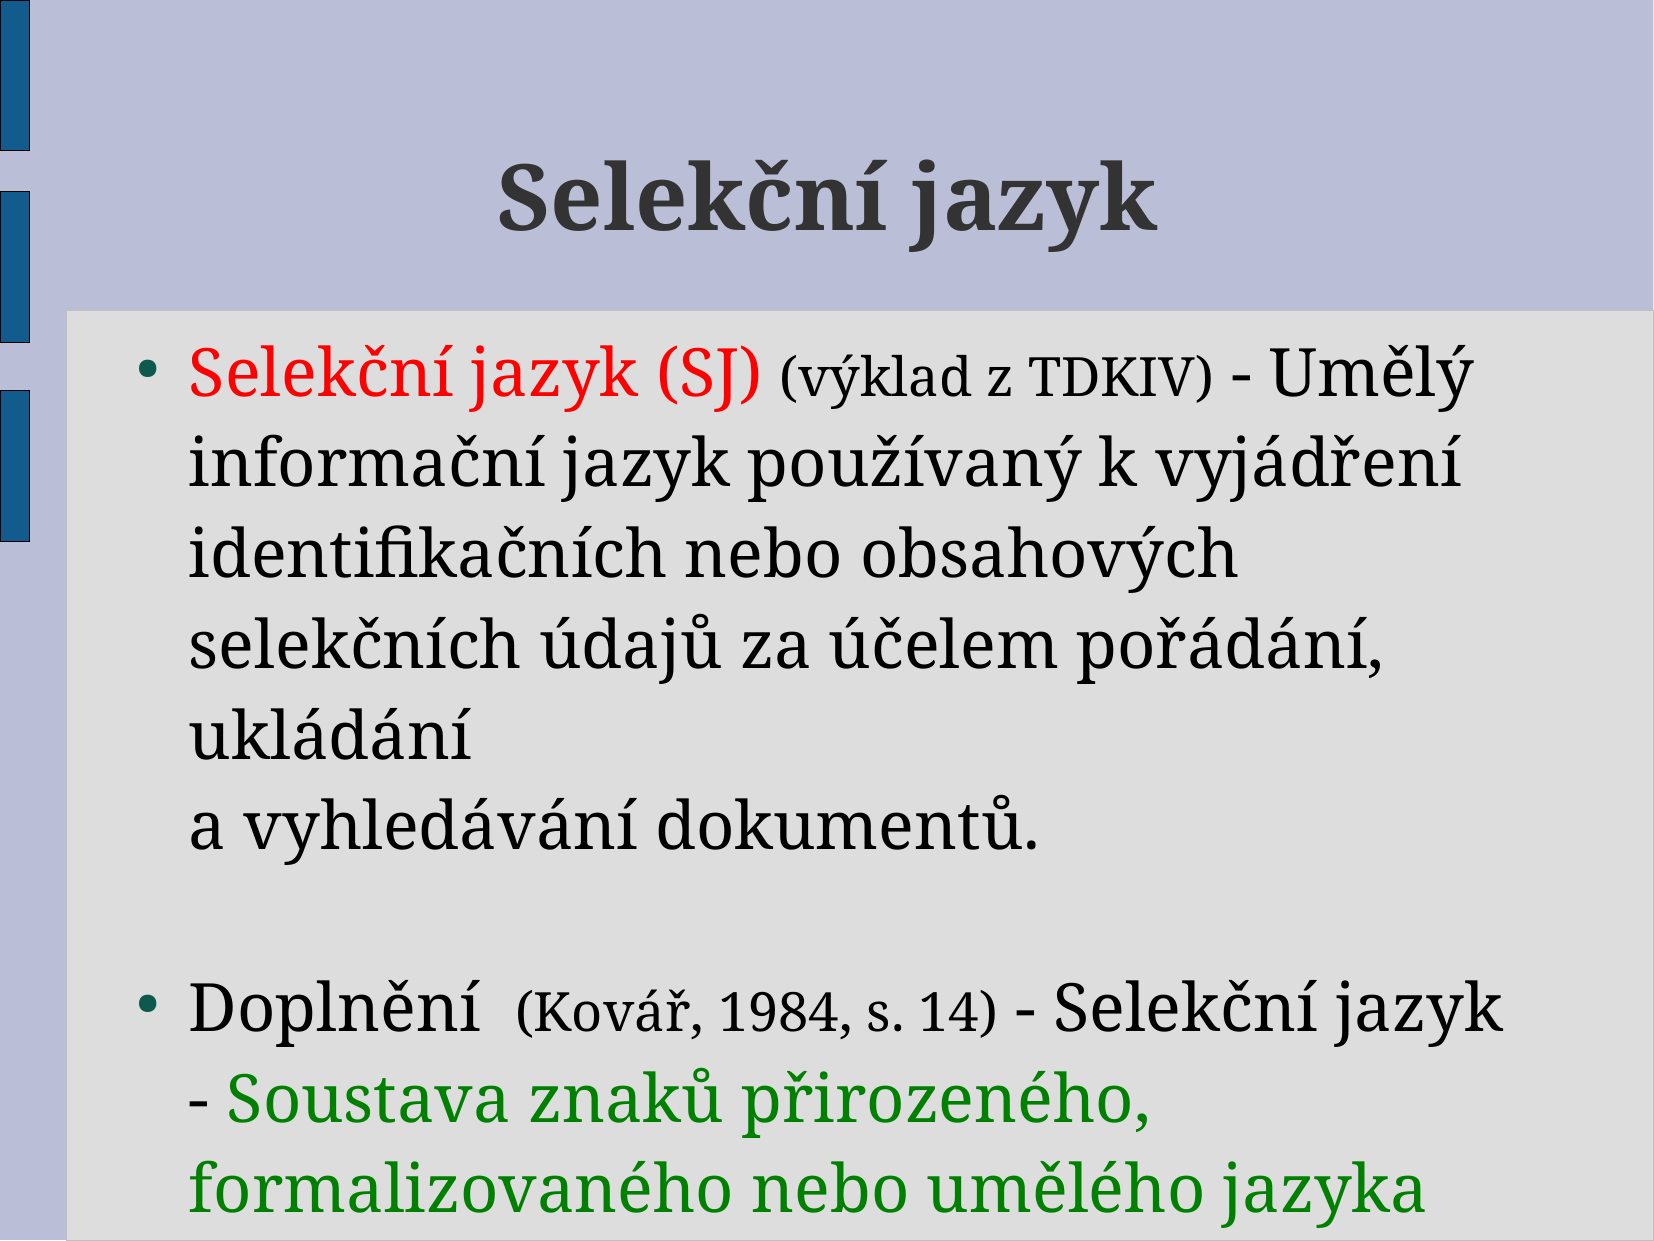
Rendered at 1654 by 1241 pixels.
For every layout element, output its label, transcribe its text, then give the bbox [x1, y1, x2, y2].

title Selekční jazyk [121, 91, 1534, 299]
list Selekční jazyk (SJ) (výklad z TDKIV) - Umělý informační jazyk používaný k vyjádření identifikačních nebo obsahových selekčních údajů za účelem pořádání, ukládání a vyhledávání dokumentů. Doplnění (Kovář, 1984, s. 14) - Selekční jazyk - Soustava znaků přirozeného, formalizovaného nebo umělého jazyka vytvořená pro účely pořádání, ukládání, vyhledávání, popř. i distribuce jak dokumentů samých, tak záznamů o nich. [118, 324, 1531, 1241]
